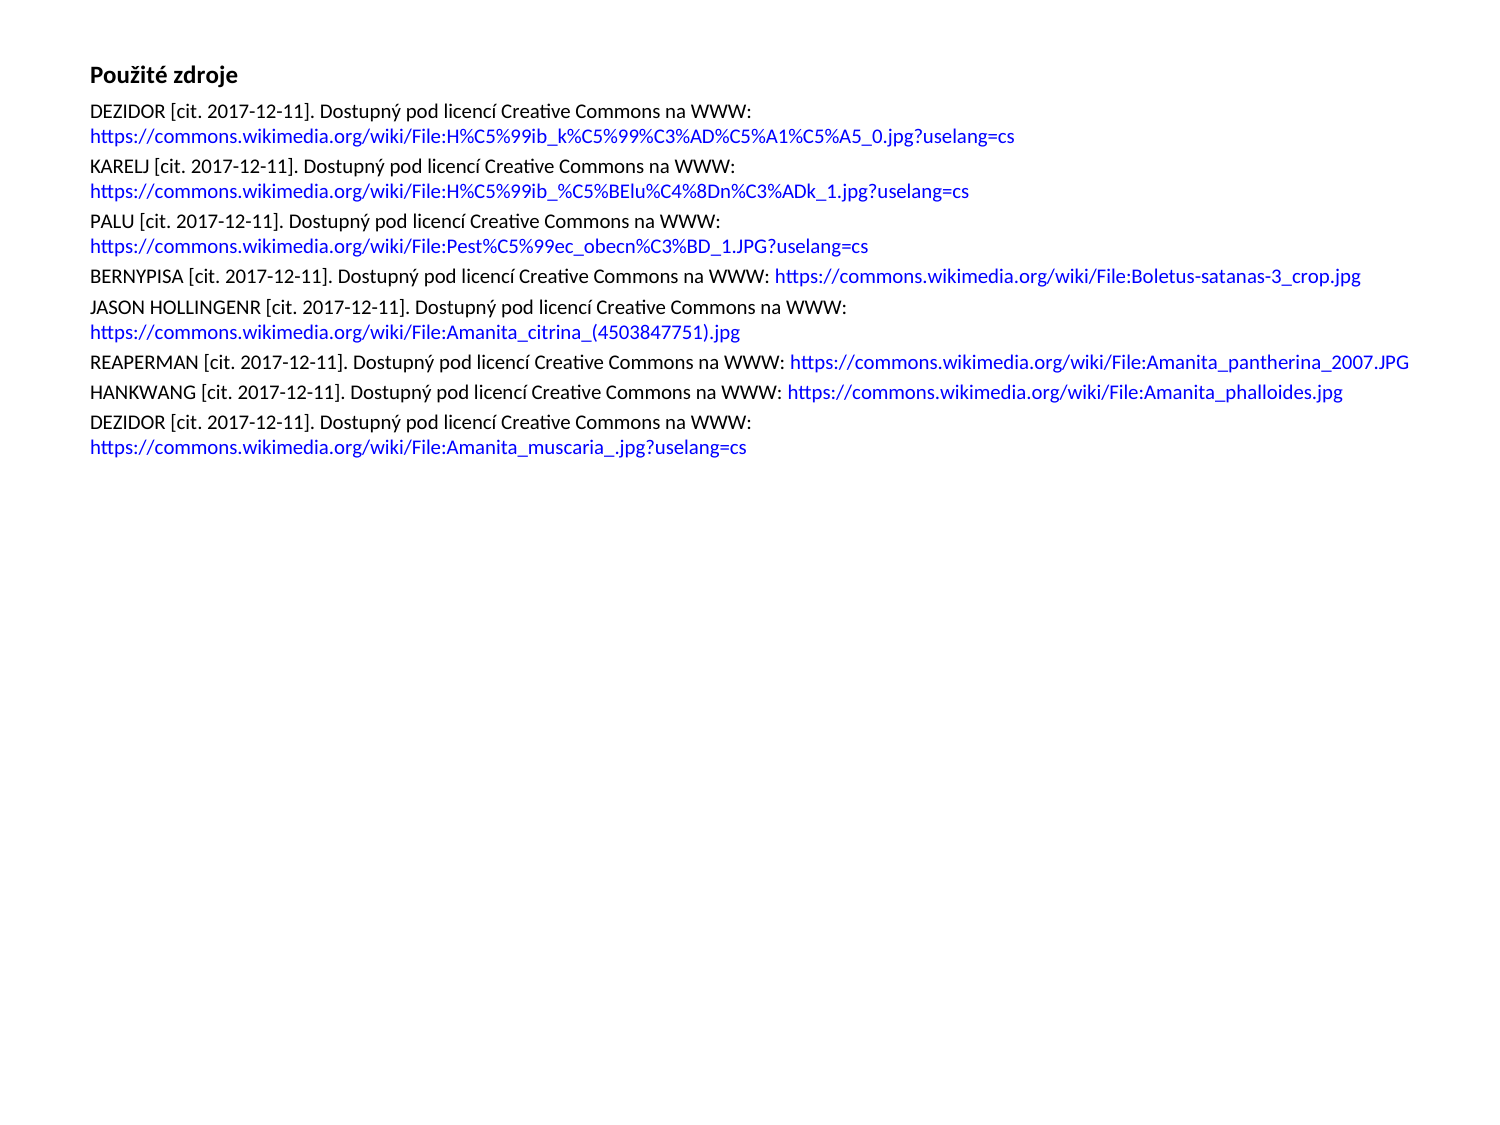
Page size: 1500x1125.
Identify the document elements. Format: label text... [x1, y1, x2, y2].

list DEZIDOR [cit. 2017-12-11]. Dostupný pod licencí Creative Commons na WWW: https://commons.wikimedia.org/wiki/File:H%C5%99ib_k%C5%99%C3%AD%C5%A1%C5%A5_0.jpg?uselang=cs KARELJ [cit. 2017-12-11]. Dostupný pod licencí Creative Commons na WWW: https://commons.wikimedia.org/wiki/File:H%C5%99ib_%C5%BElu%C4%8Dn%C3%ADk_1.jpg?uselang=cs PALU [cit. 2017-12-11]. Dostupný pod licencí Creative Commons na WWW: https://commons.wikimedia.org/wiki/File:Pest%C5%99ec_obecn%C3%BD_1.JPG?uselang=cs BERNYPISA [cit. 2017-12-11]. Dostupný pod licencí Creative Commons na WWW: https://commons.wikimedia.org/wiki/File:Boletus-satanas-3_crop.jpg JASON HOLLINGENR [cit. 2017-12-11]. Dostupný pod licencí Creative Commons na WWW: https://commons.wikimedia.org/wiki/File:Amanita_citrina_(4503847751).jpg REAPERMAN [cit. 2017-12-11]. Dostupný pod licencí Creative Commons na WWW: https://commons.wikimedia.org/wiki/File:Amanita_pantherina_2007.JPG HANKWANG [cit. 2017-12-11]. Dostupný pod licencí Creative Commons na WWW: https://commons.wikimedia.org/wiki/File:Amanita_phalloides.jpg DEZIDOR [cit. 2017-12-11]. Dostupný pod licencí Creative Commons na WWW: https://commons.wikimedia.org/wiki/File:Amanita_muscaria_.jpg?uselang=cs [75, 90, 1426, 953]
title Použité zdroje [75, 45, 1426, 90]
